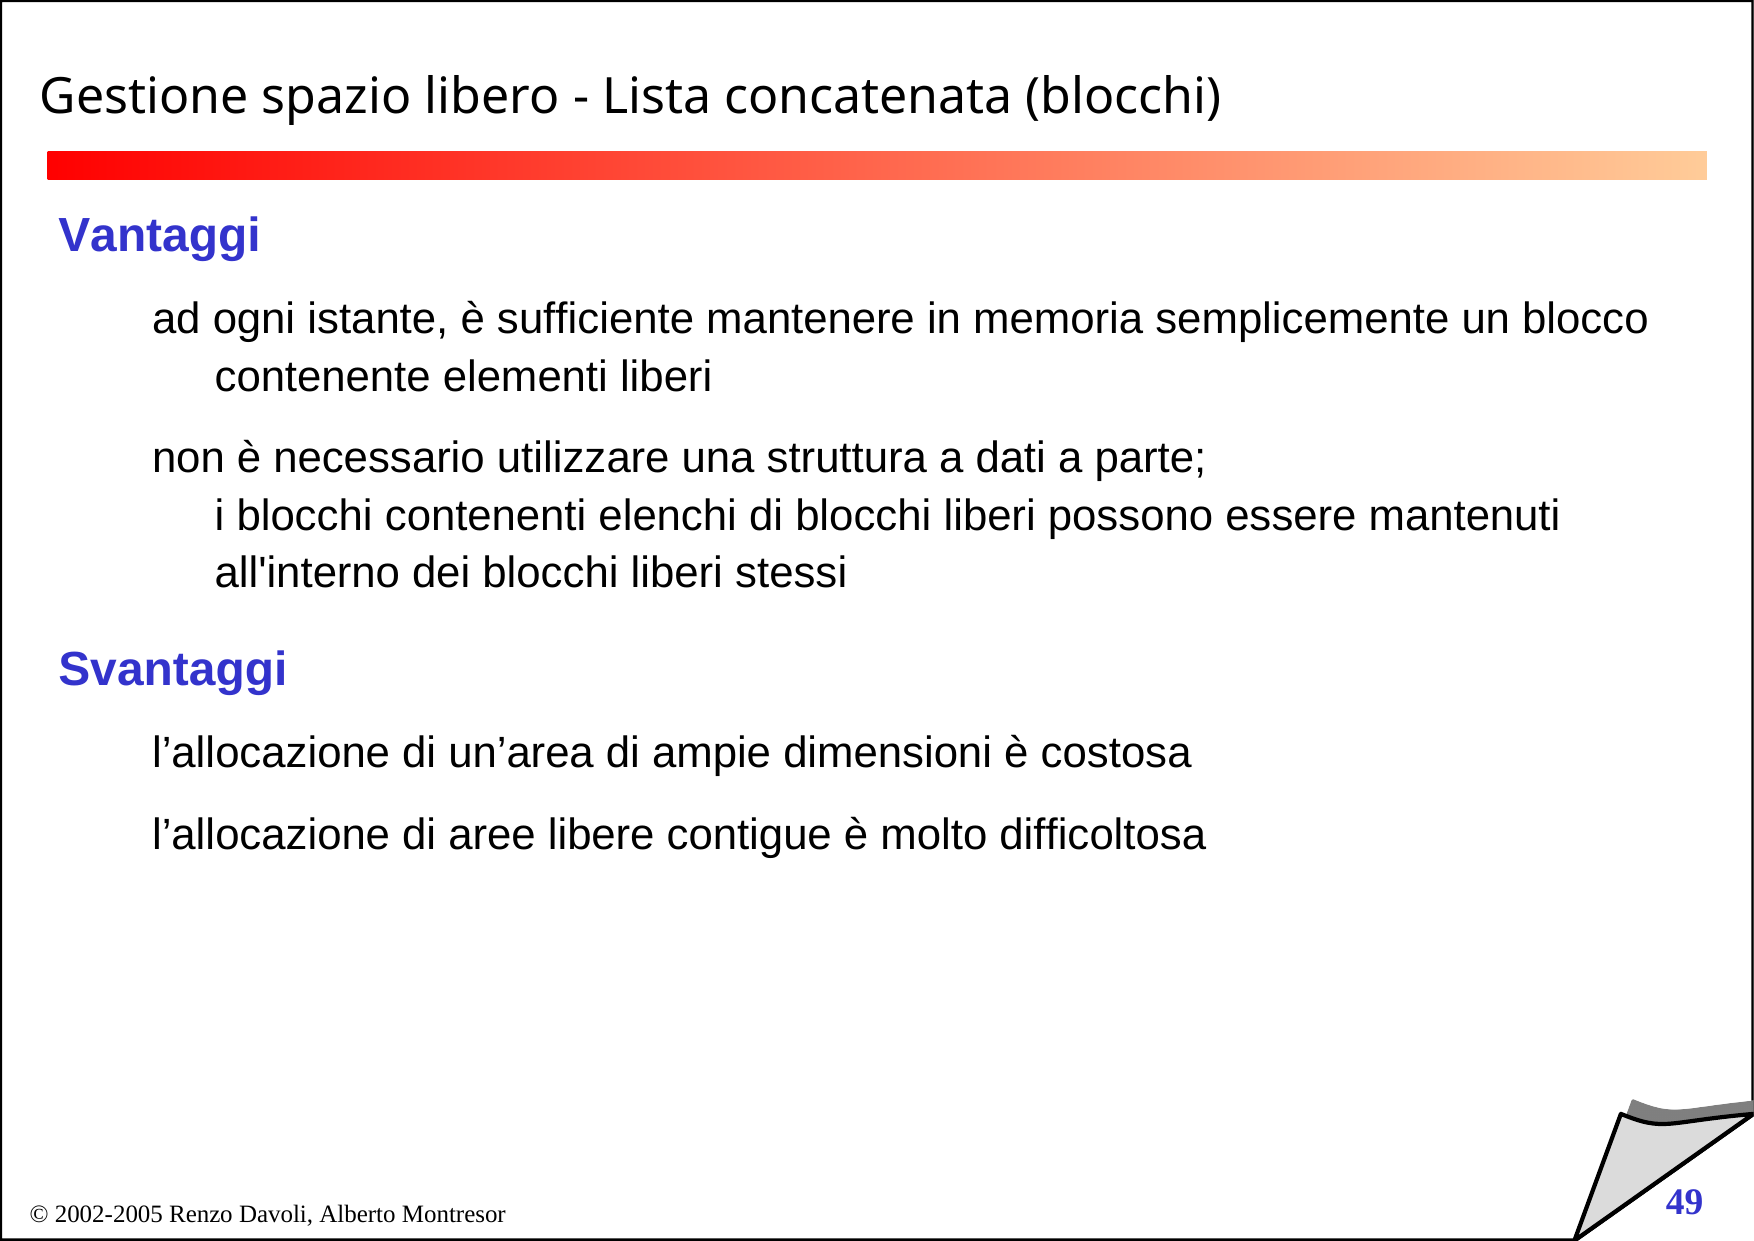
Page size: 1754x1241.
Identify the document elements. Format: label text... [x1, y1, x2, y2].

text_box 6-11 [1074, 152, 1078, 179]
text_box Start [1469, 152, 1474, 179]
title Gestione spazio libero - Lista concatenata (blocchi) [40, 49, 1713, 144]
list Vantaggi ad ogni istante, è sufficiente mantenere in memoria semplicemente un blocco contenente elementi liberi non è necessario utilizzare una struttura a dati a parte; i blocchi contenenti elenchi di blocchi liberi possono essere mantenuti all'interno dei blocchi liberi stessi Svantaggi l’allocazione di un’area di ampie dimensioni è costosa l’allocazione di aree libere contigue è molto difficoltosa [58, 206, 1695, 925]
